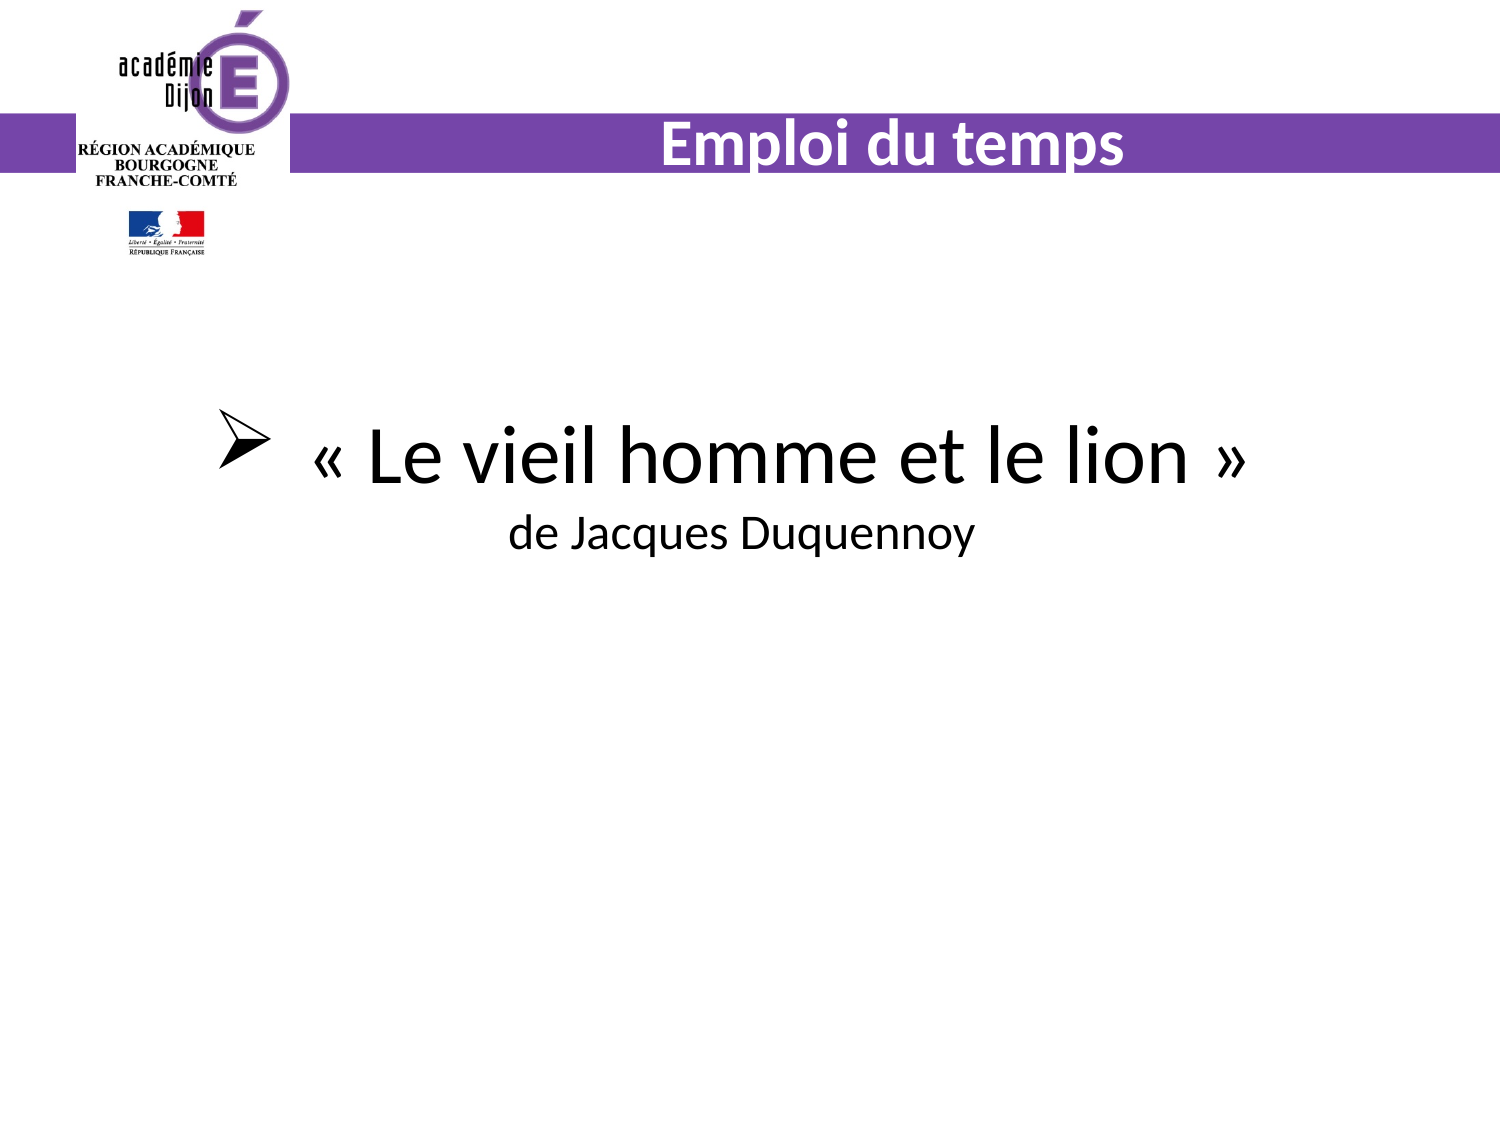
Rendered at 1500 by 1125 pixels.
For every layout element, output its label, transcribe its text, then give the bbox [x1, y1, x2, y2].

text_box « Le vieil homme et le lion » de Jacques Duquennoy [58, 292, 1425, 668]
picture [76, 8, 290, 256]
title Emploi du temps [360, 45, 1425, 233]
